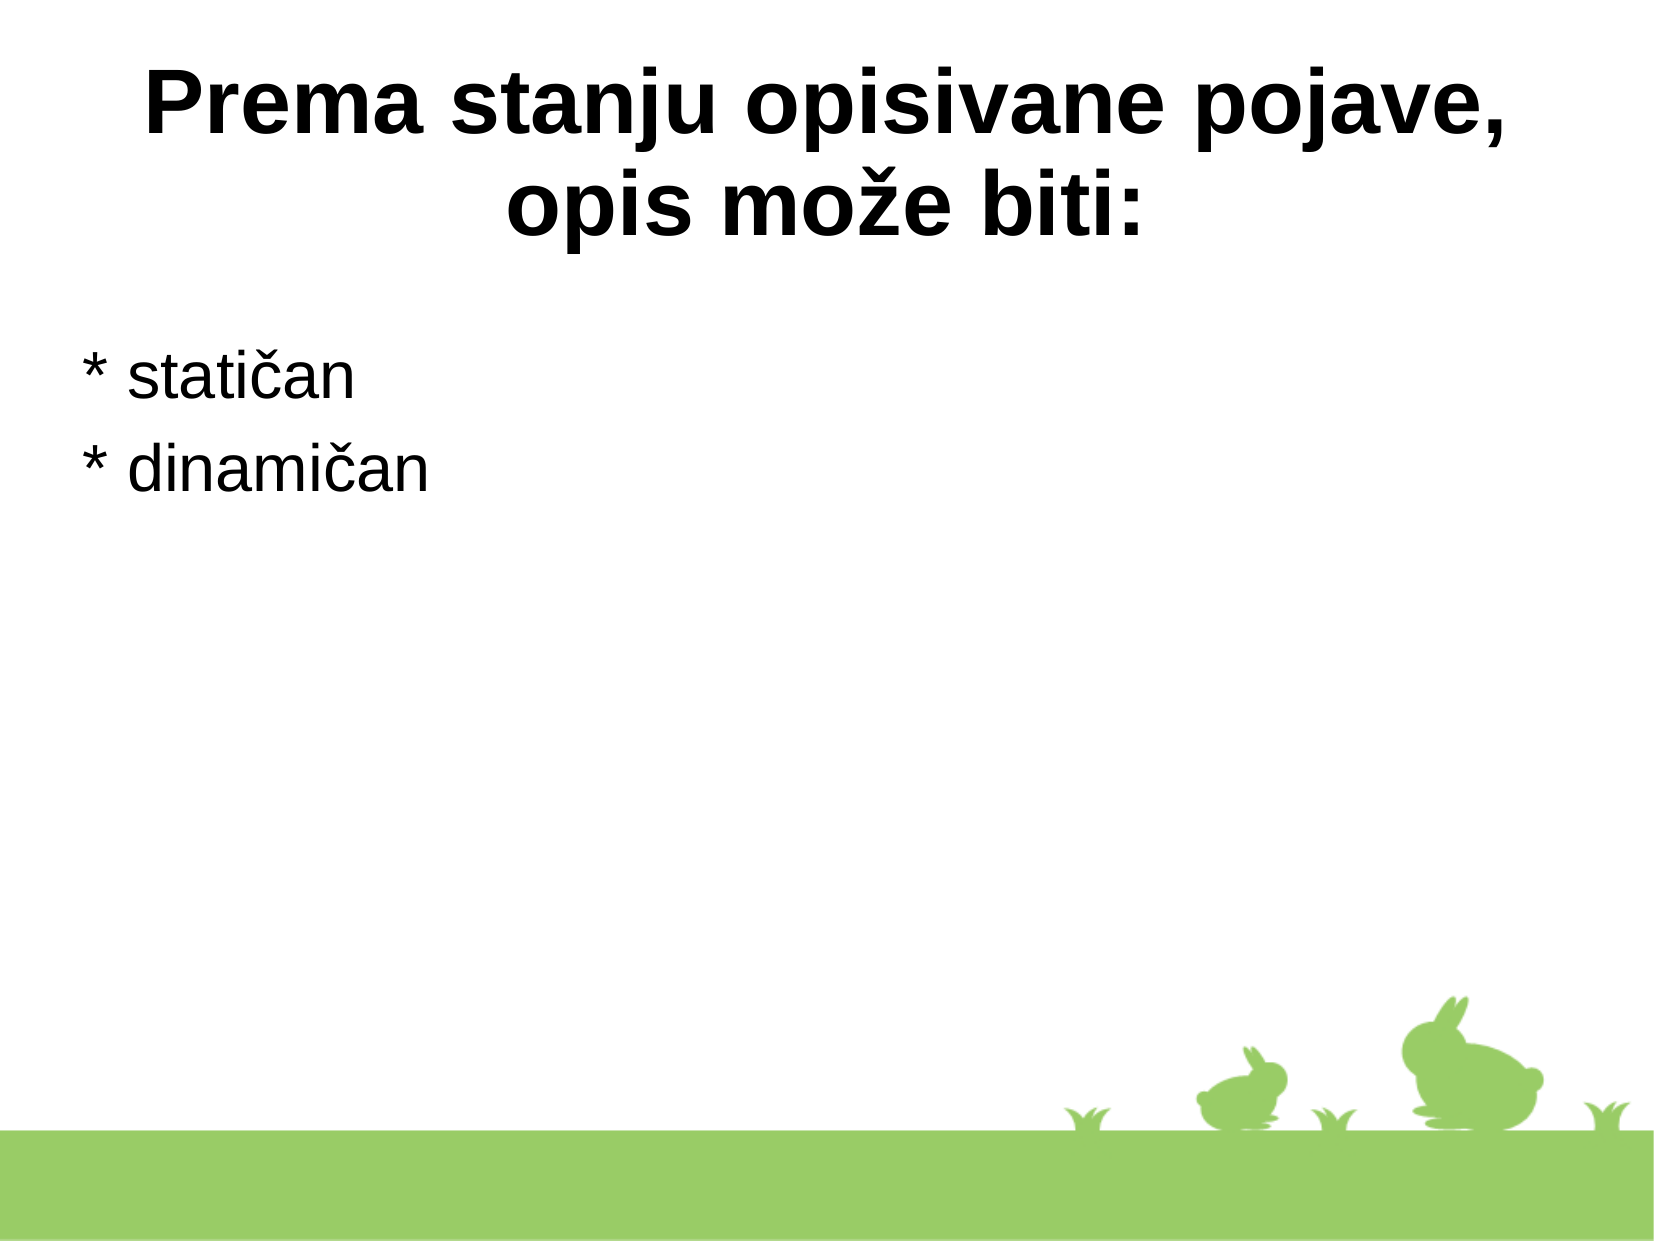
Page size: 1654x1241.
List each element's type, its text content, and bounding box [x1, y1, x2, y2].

picture [0, 0, 1654, 1241]
list * statičan * dinamičan [82, 290, 1571, 1010]
title Prema stanju opisivane pojave, opis može biti: [82, 49, 1571, 257]
